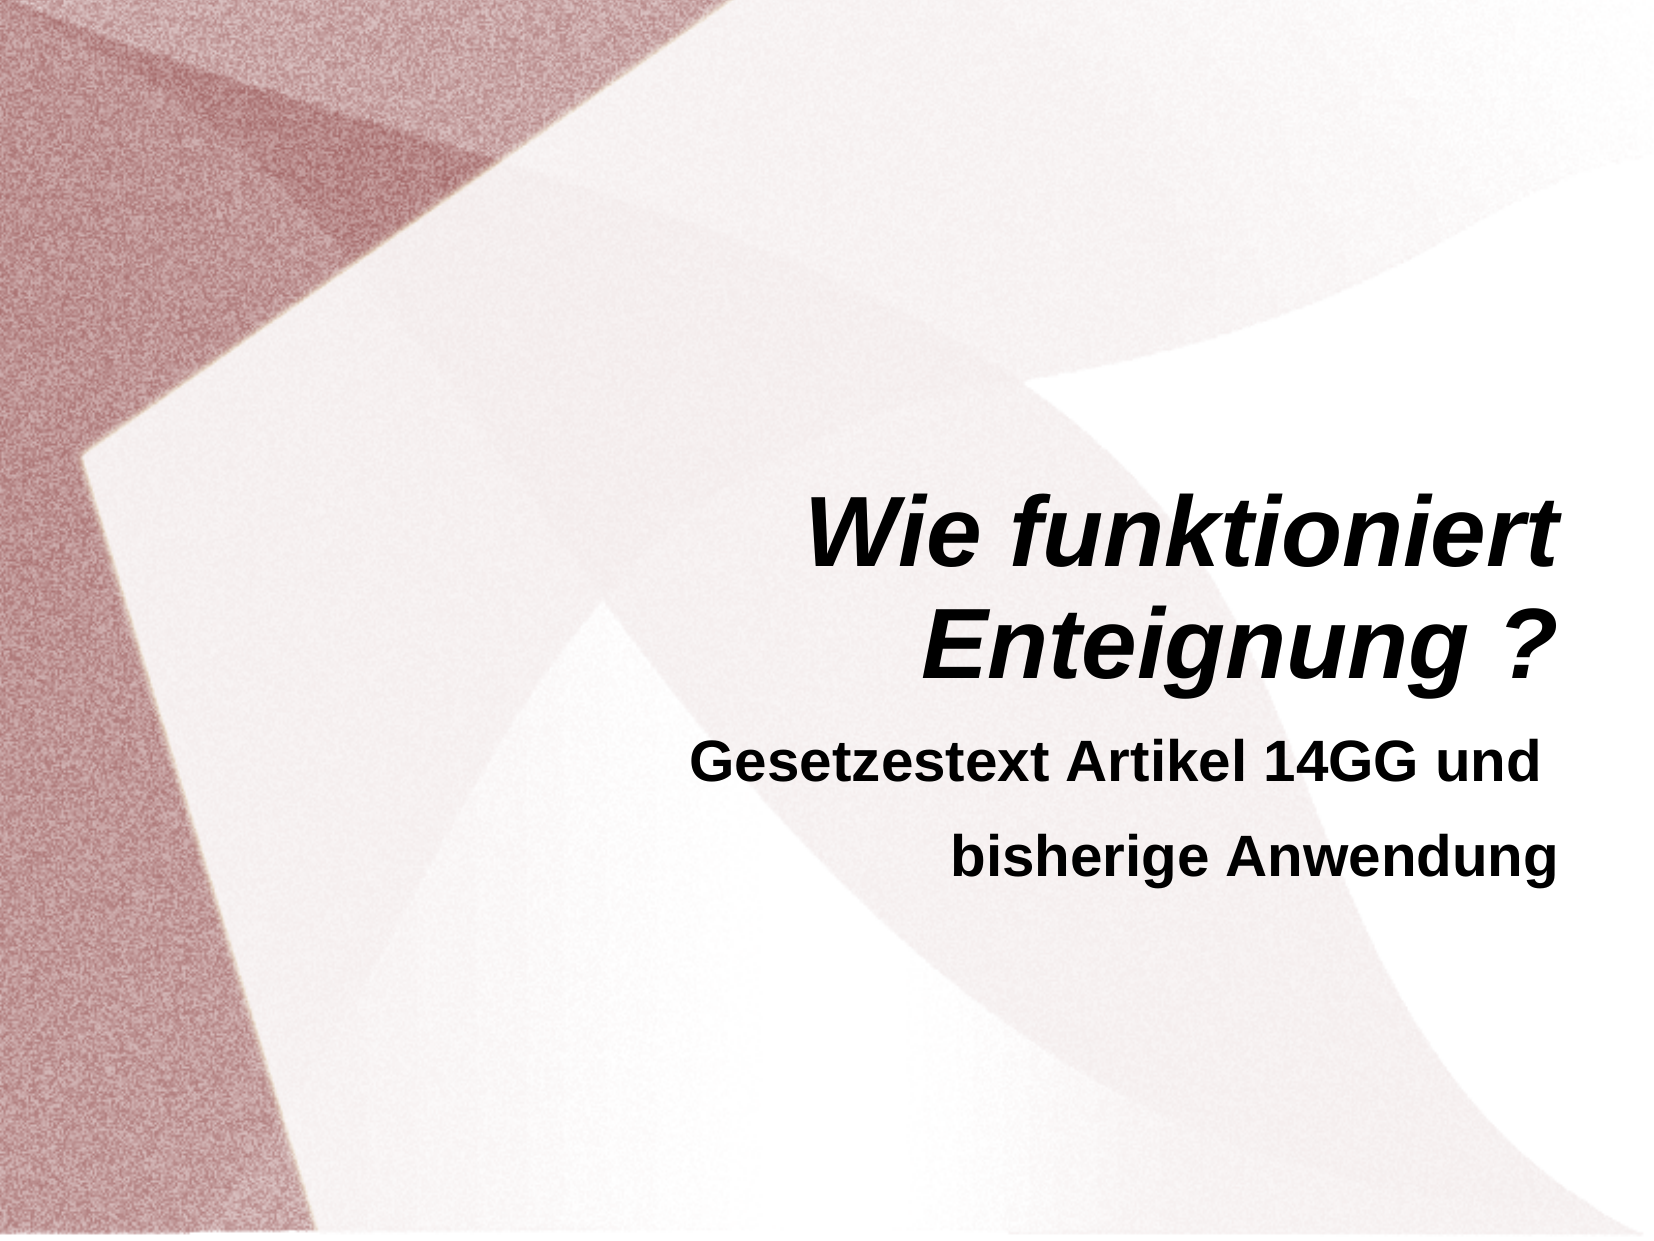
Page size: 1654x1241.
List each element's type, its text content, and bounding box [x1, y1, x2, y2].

picture [0, 0, 1654, 1241]
list Wie funktioniert Enteignung ? Gesetzestext Artikel 14GG und bisherige Anwendung [118, 476, 1559, 1075]
